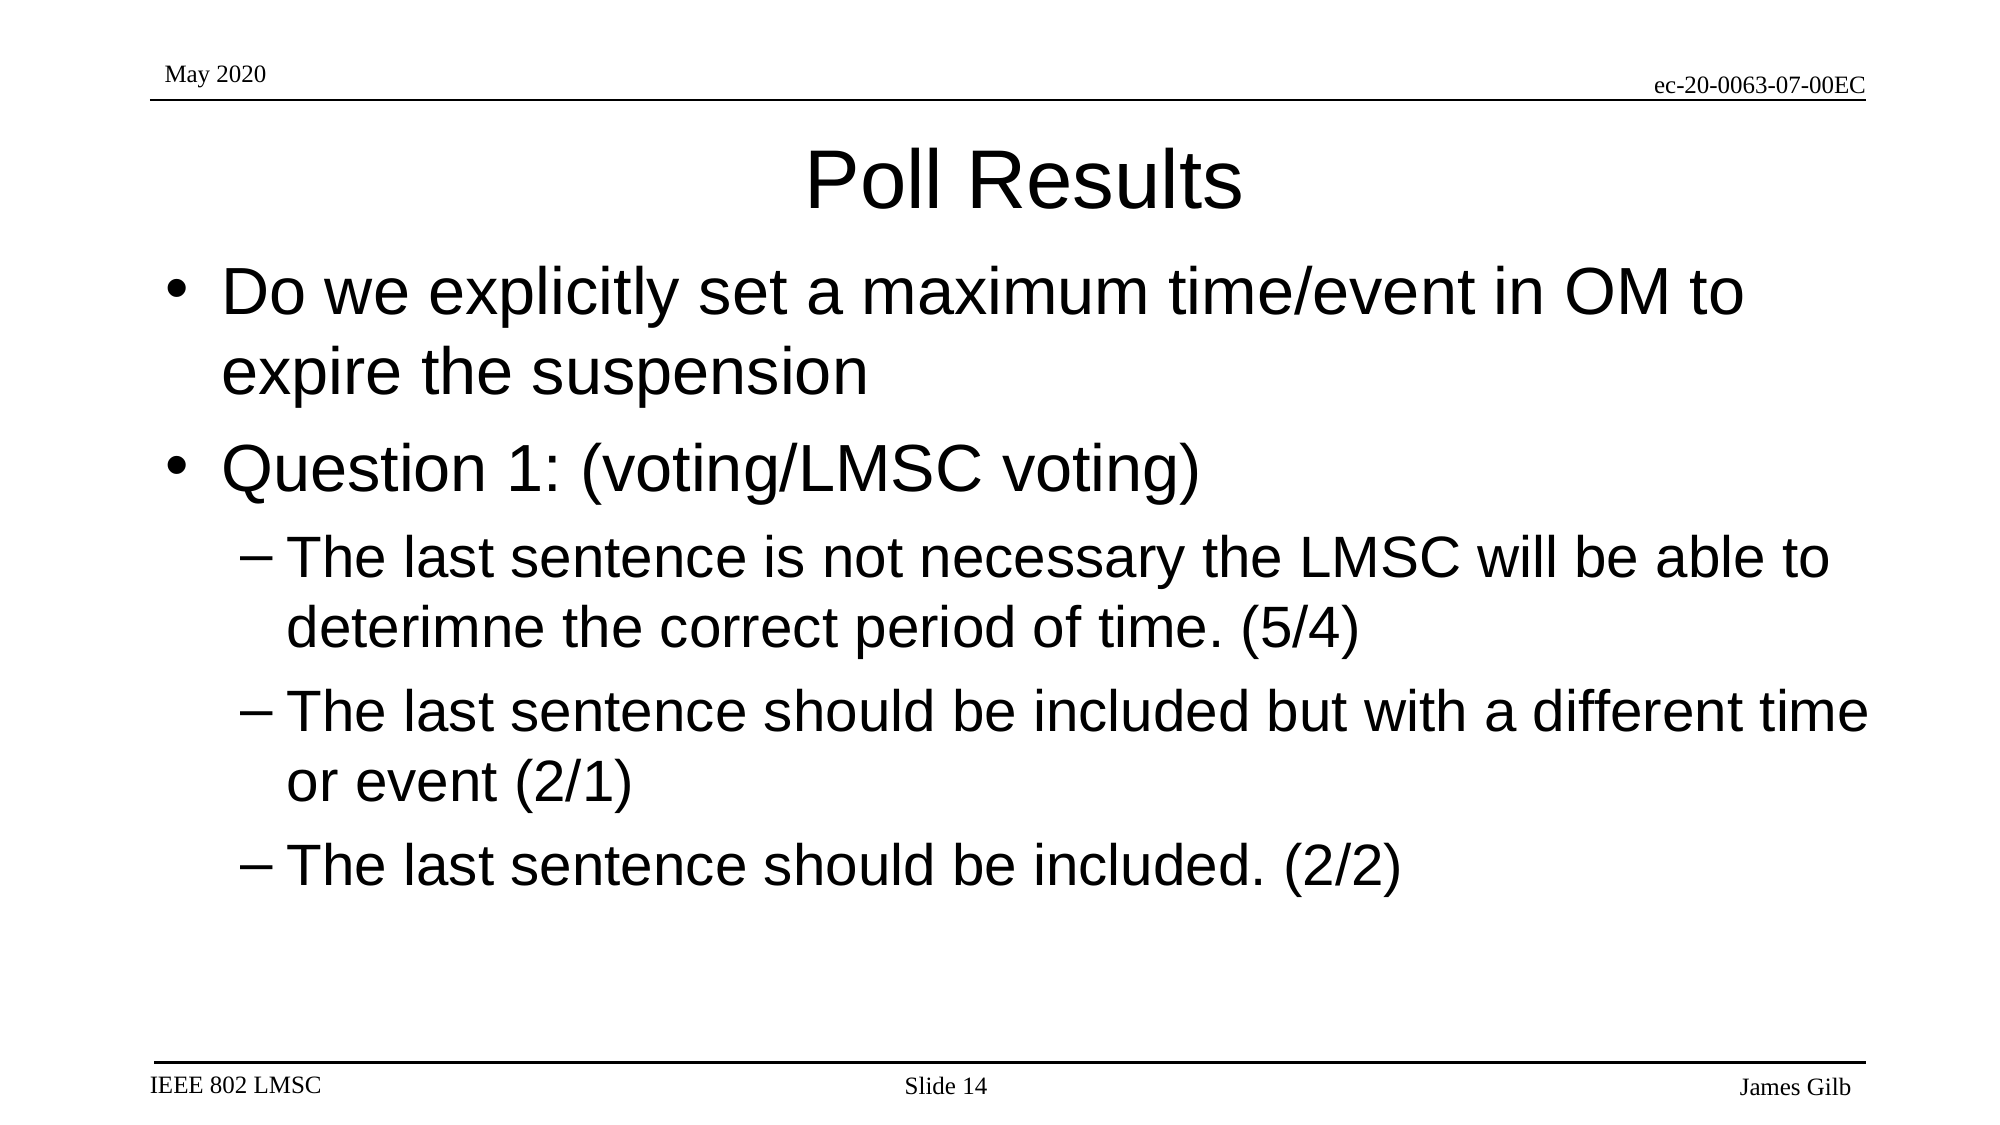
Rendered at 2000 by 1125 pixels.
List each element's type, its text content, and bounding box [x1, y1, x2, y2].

title Poll Results [149, 112, 1900, 238]
list Do we explicitly set a maximum time/event in OM to expire the suspension Question 1: (voting/LMSC voting) The last sentence is not necessary the LMSC will be able to deterimne the correct period of time. (5/4) The last sentence should be included but with a different time or event (2/1) The last sentence should be included. (2/2) [149, 239, 1900, 1051]
